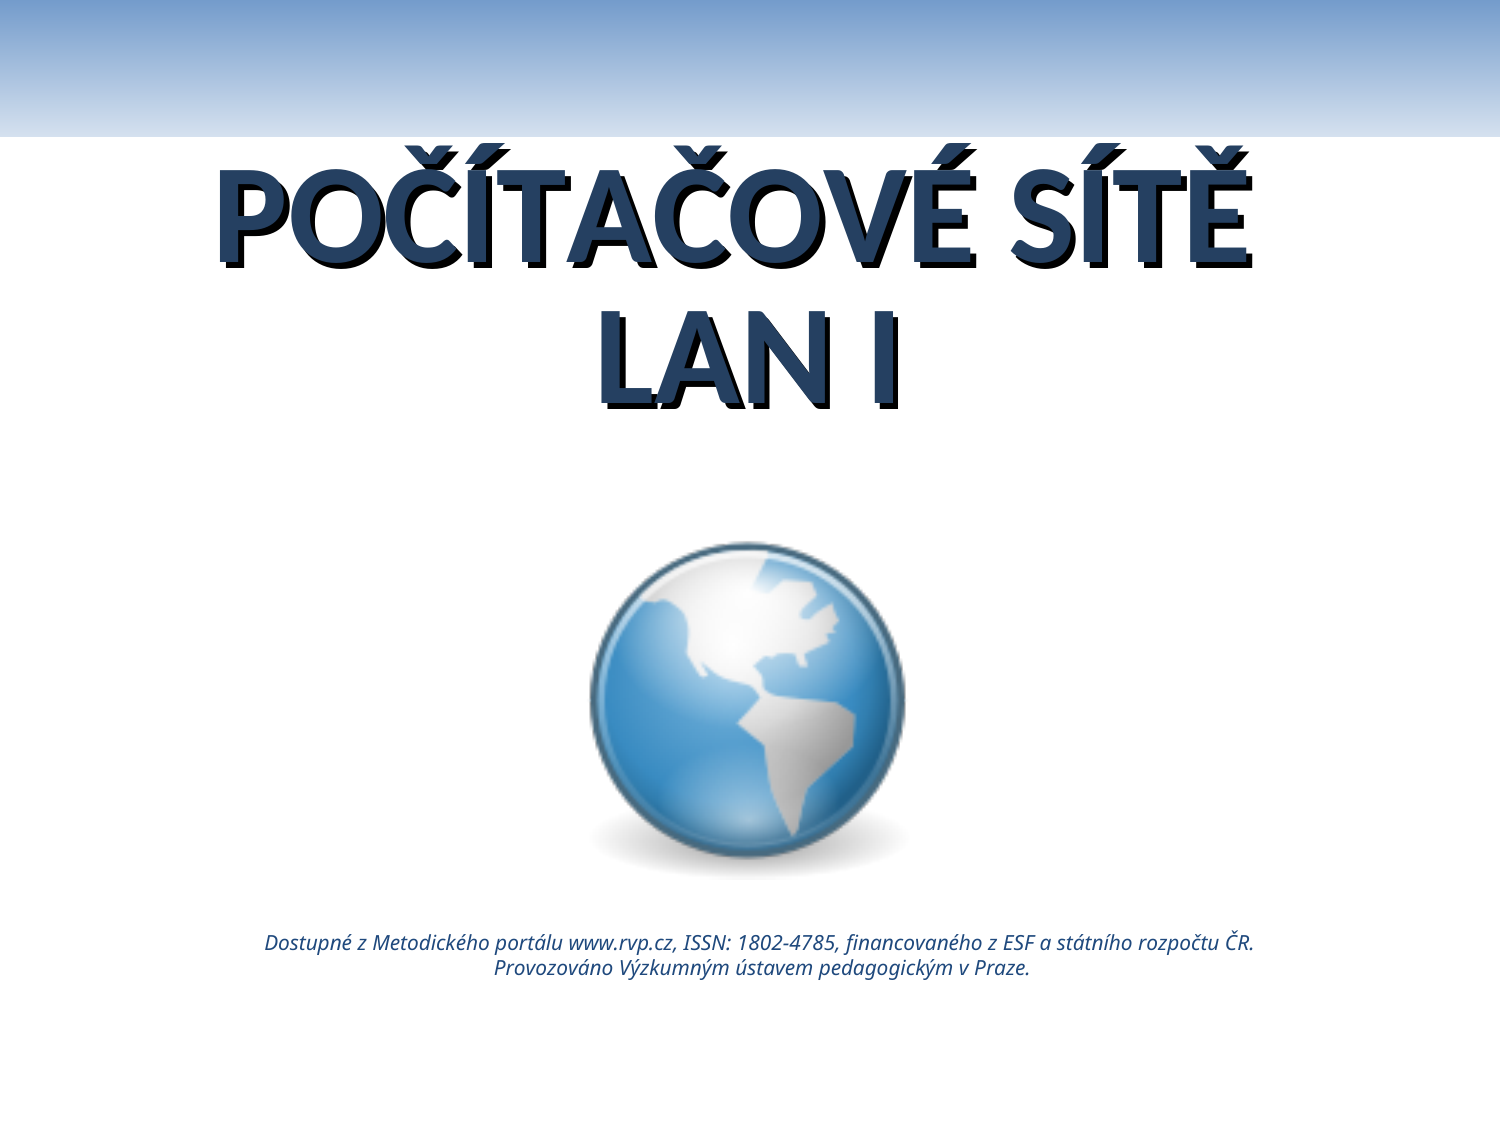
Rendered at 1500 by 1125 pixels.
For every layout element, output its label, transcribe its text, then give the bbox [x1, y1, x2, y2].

text_box Dostupné z Metodického portálu www.rvp.cz, ISSN: 1802-4785, financovaného z ESF a státního rozpočtu ČR. Provozováno Výzkumným ústavem pedagogickým v Praze. [249, 921, 1276, 988]
title POČÍTAČOVÉ SÍTĚ LAN I [26, 137, 1471, 479]
picture [577, 537, 920, 880]
text_box [0, 0, 1500, 137]
